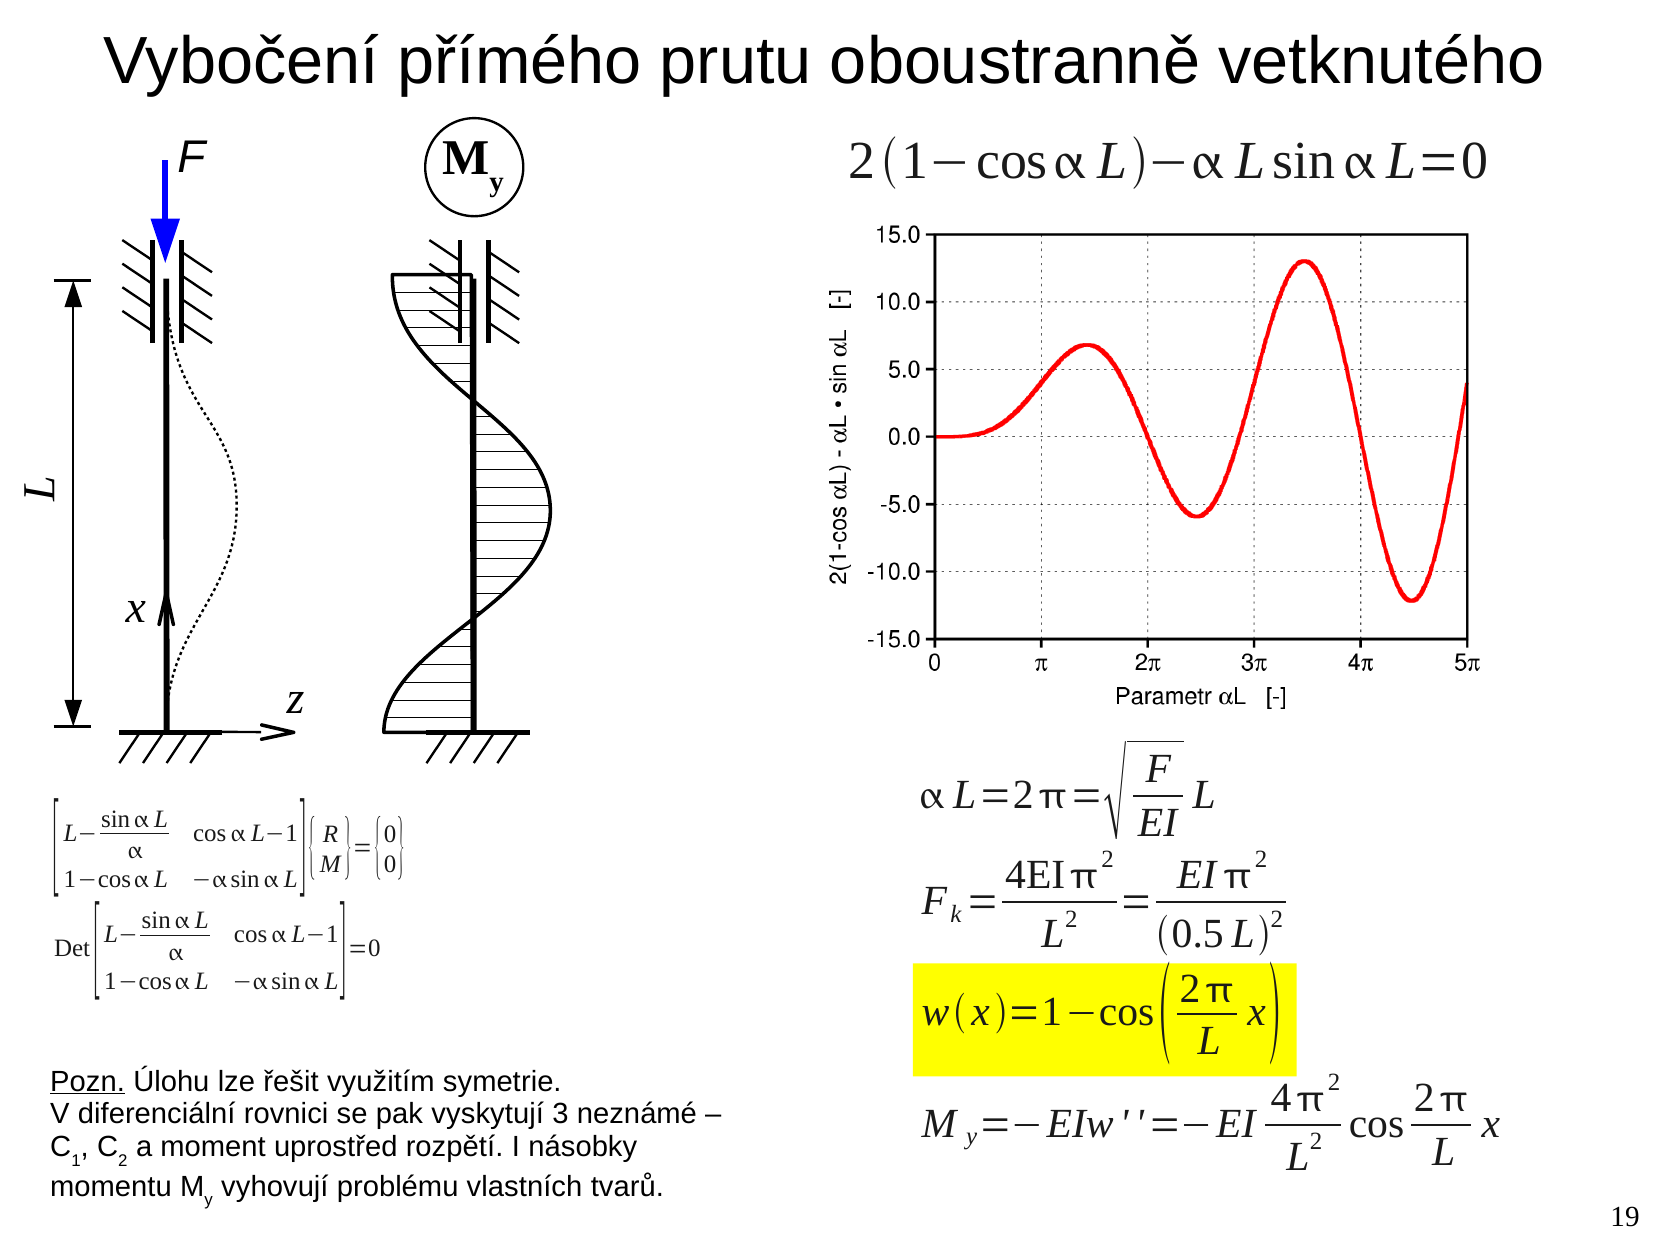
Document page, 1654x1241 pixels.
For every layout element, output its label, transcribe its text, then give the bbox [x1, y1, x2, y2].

title Vybočení přímého prutu oboustranně vetknutého [37, 8, 1613, 113]
text_box My [427, 122, 519, 213]
picture [791, 206, 1501, 714]
text_box [455, 118, 494, 122]
text_box [519, 147, 524, 188]
text_box z [271, 665, 328, 750]
text_box x [110, 574, 167, 659]
text_box [456, 213, 492, 217]
text_box L [6, 461, 77, 517]
text_box F [162, 124, 252, 197]
chart [903, 738, 1509, 1180]
chart [43, 797, 414, 1001]
text_box Pozn. Úlohu lze řešit využitím symetrie. V diferenciální rovnici se pak vyskytují 3 neznámé – C1, C2 a moment uprostřed rozpětí. I násobky momentu My vyhovují problému vlastních tvarů. [35, 1057, 745, 1230]
chart [827, 132, 1502, 194]
text_box [383, 274, 551, 733]
